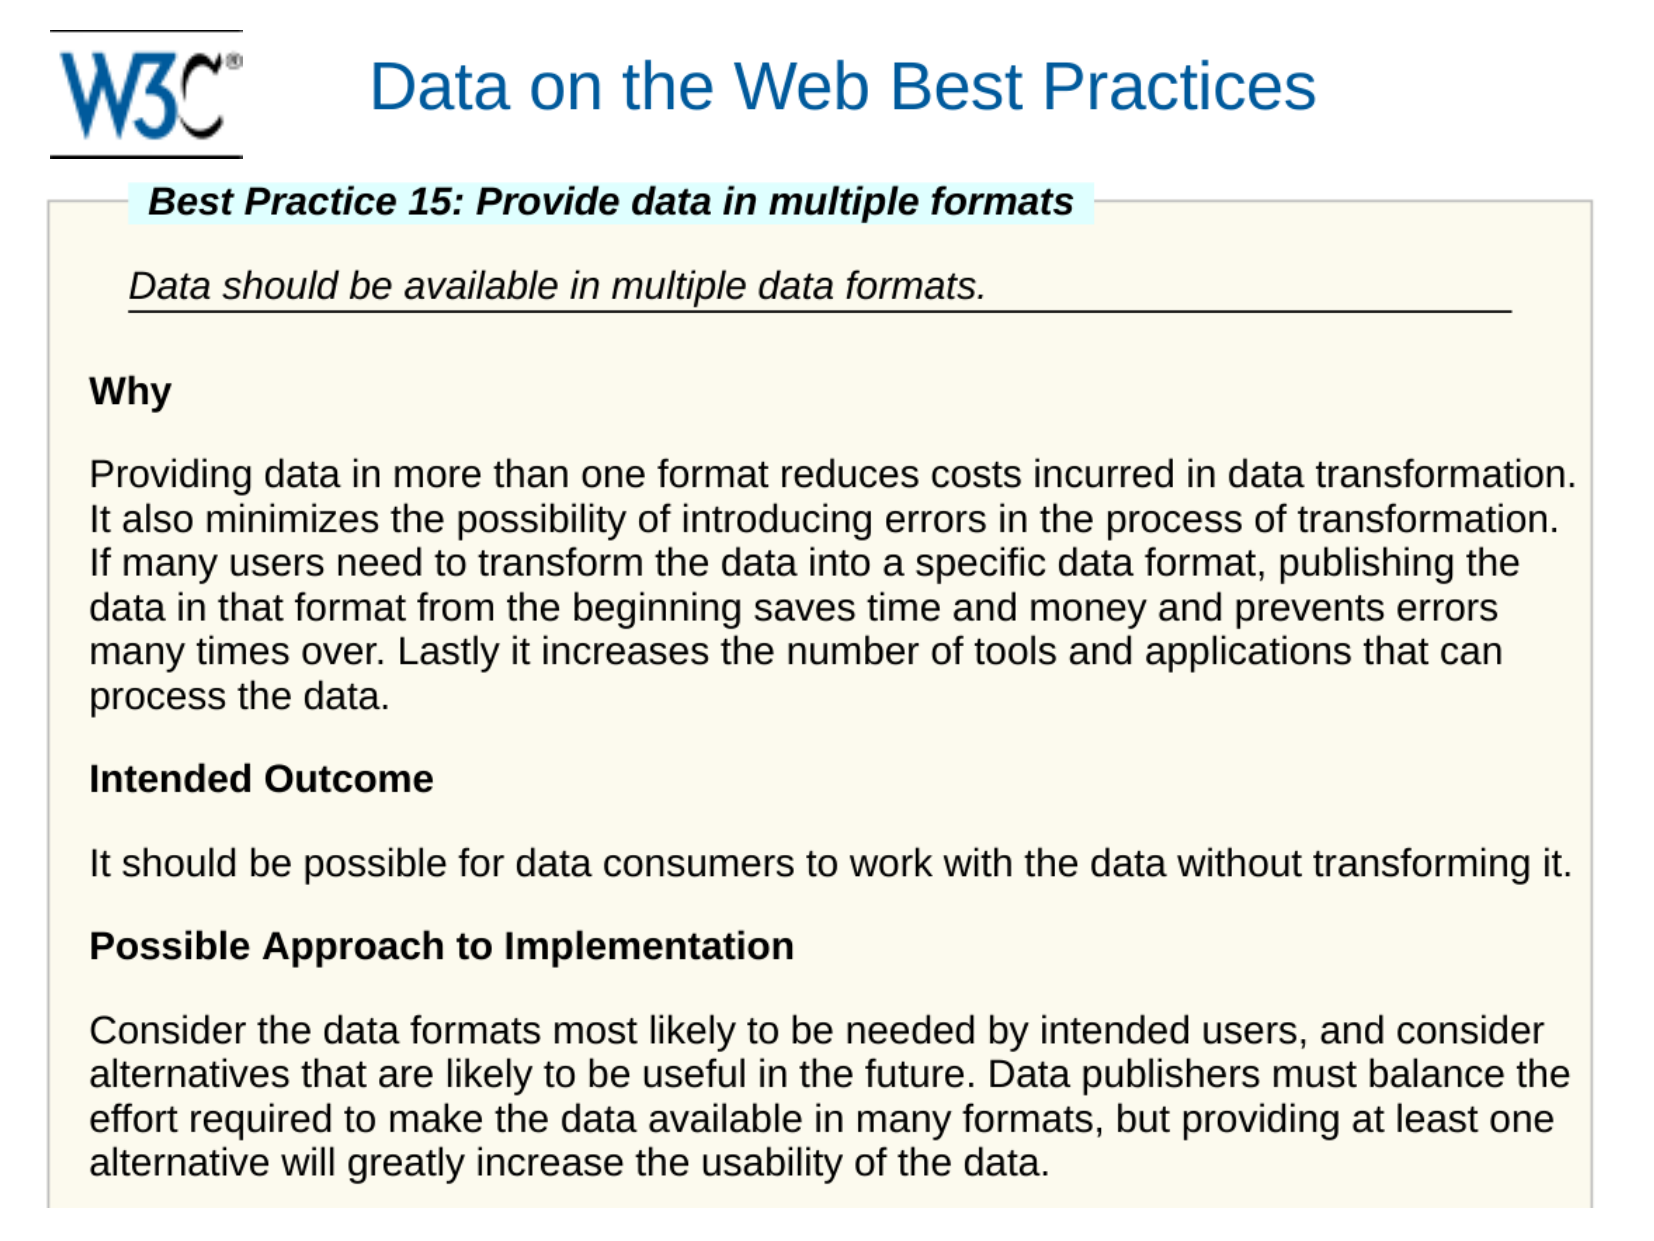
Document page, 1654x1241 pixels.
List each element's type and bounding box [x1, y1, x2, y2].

picture [50, 30, 243, 159]
picture [340, 26, 1341, 156]
picture [13, 167, 1628, 1208]
